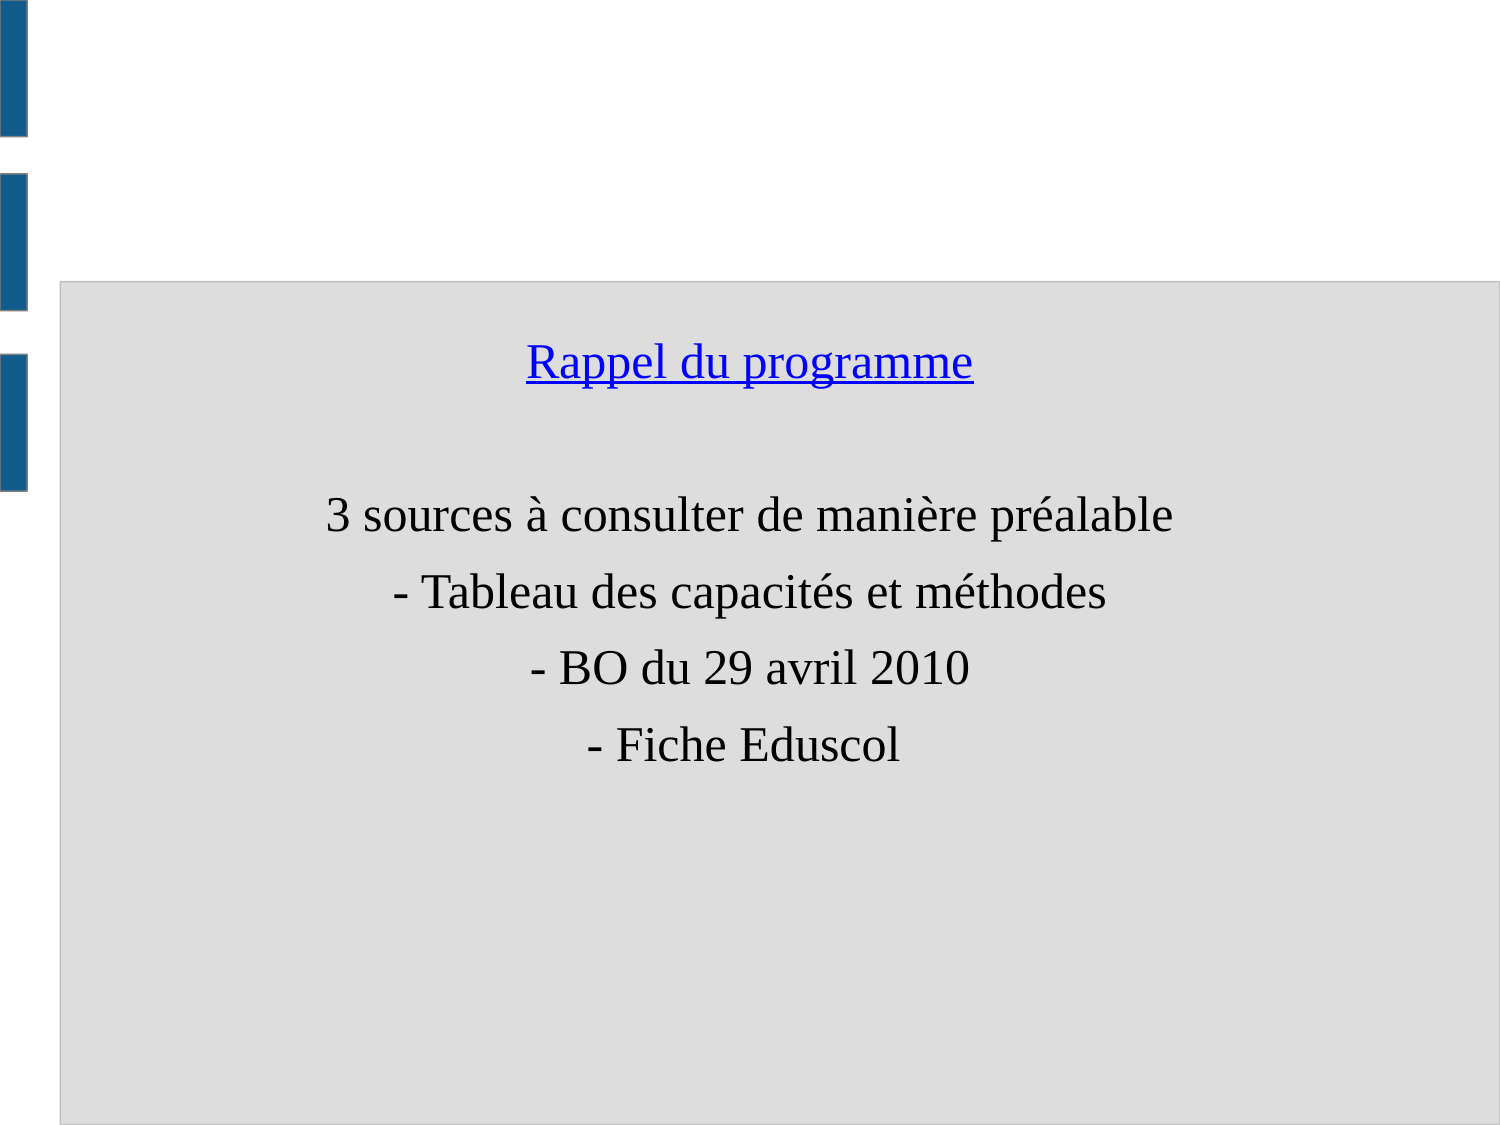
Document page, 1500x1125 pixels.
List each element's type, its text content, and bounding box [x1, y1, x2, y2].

text_box Rappel du programme 3 sources à consulter de manière préalable - Tableau des capacités et méthodes - BO du 29 avril 2010 - Fiche Eduscol [112, 99, 1388, 1000]
